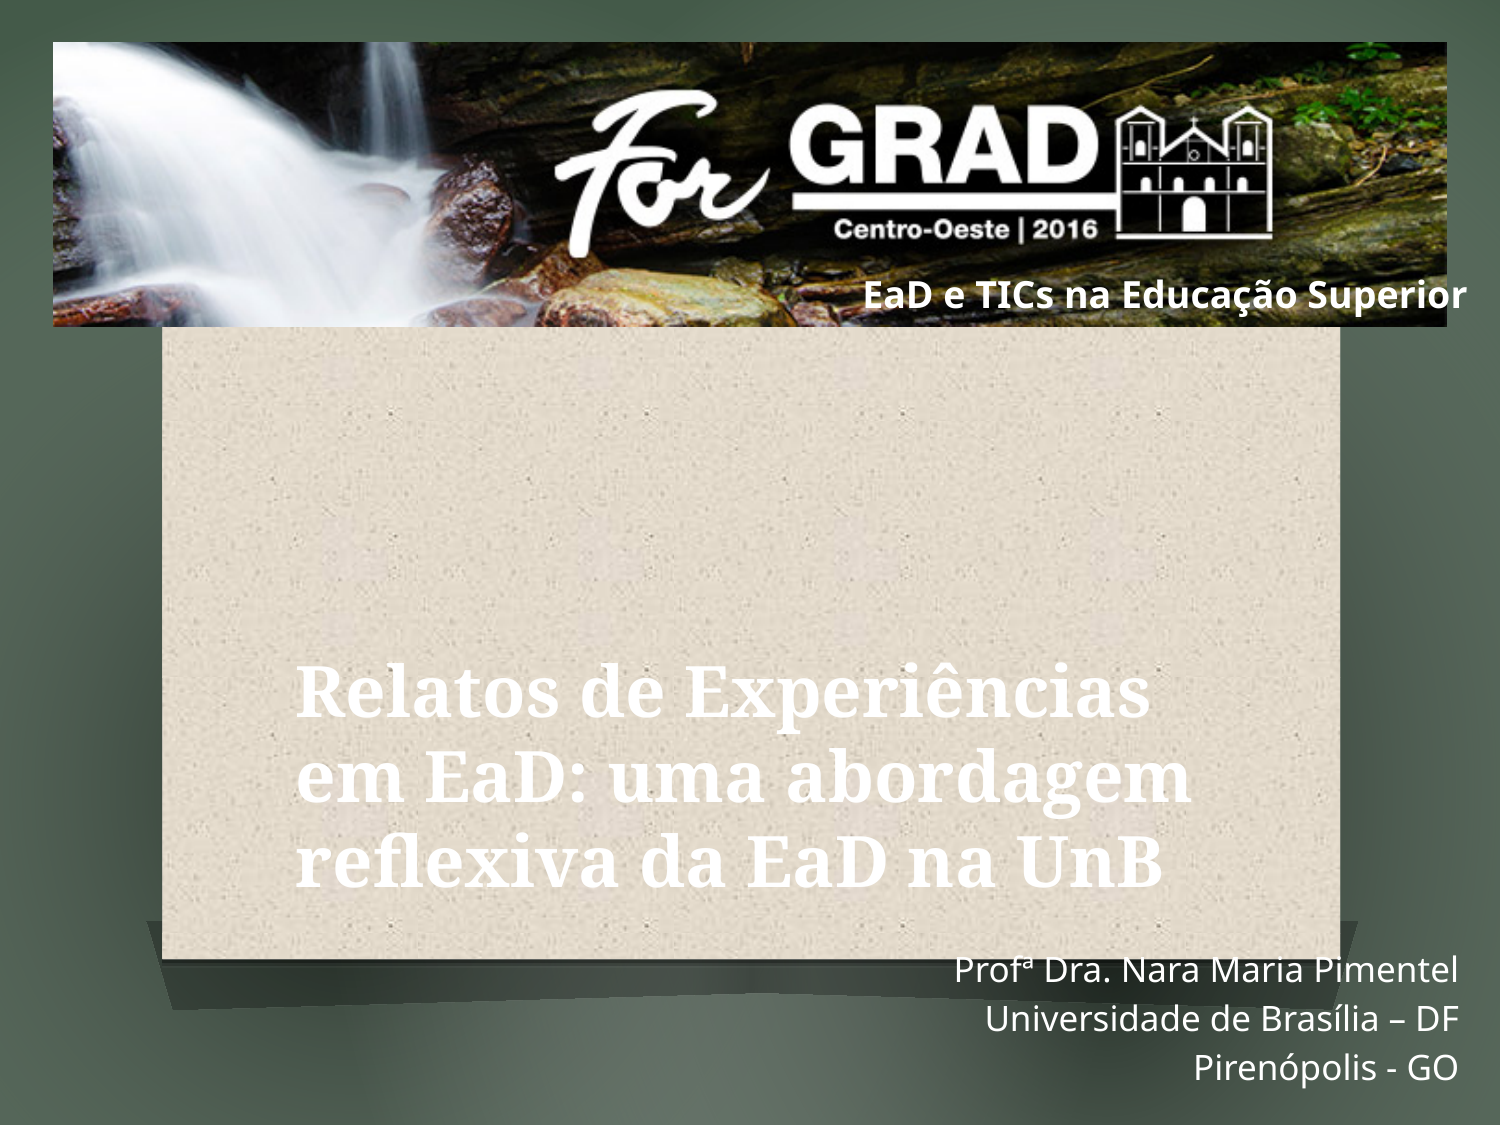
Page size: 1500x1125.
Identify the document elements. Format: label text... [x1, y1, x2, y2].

subtitle Profª Dra. Nara Maria Pimentel Universidade de Brasília – DF Pirenópolis - GO [537, 940, 1475, 1096]
picture [53, 42, 1447, 959]
title Relatos de Experiências em EaD: uma abordagem reflexiva da EaD na UnB [280, 609, 1220, 910]
text_box EaD e TICs na Educação Superior [847, 263, 1484, 324]
